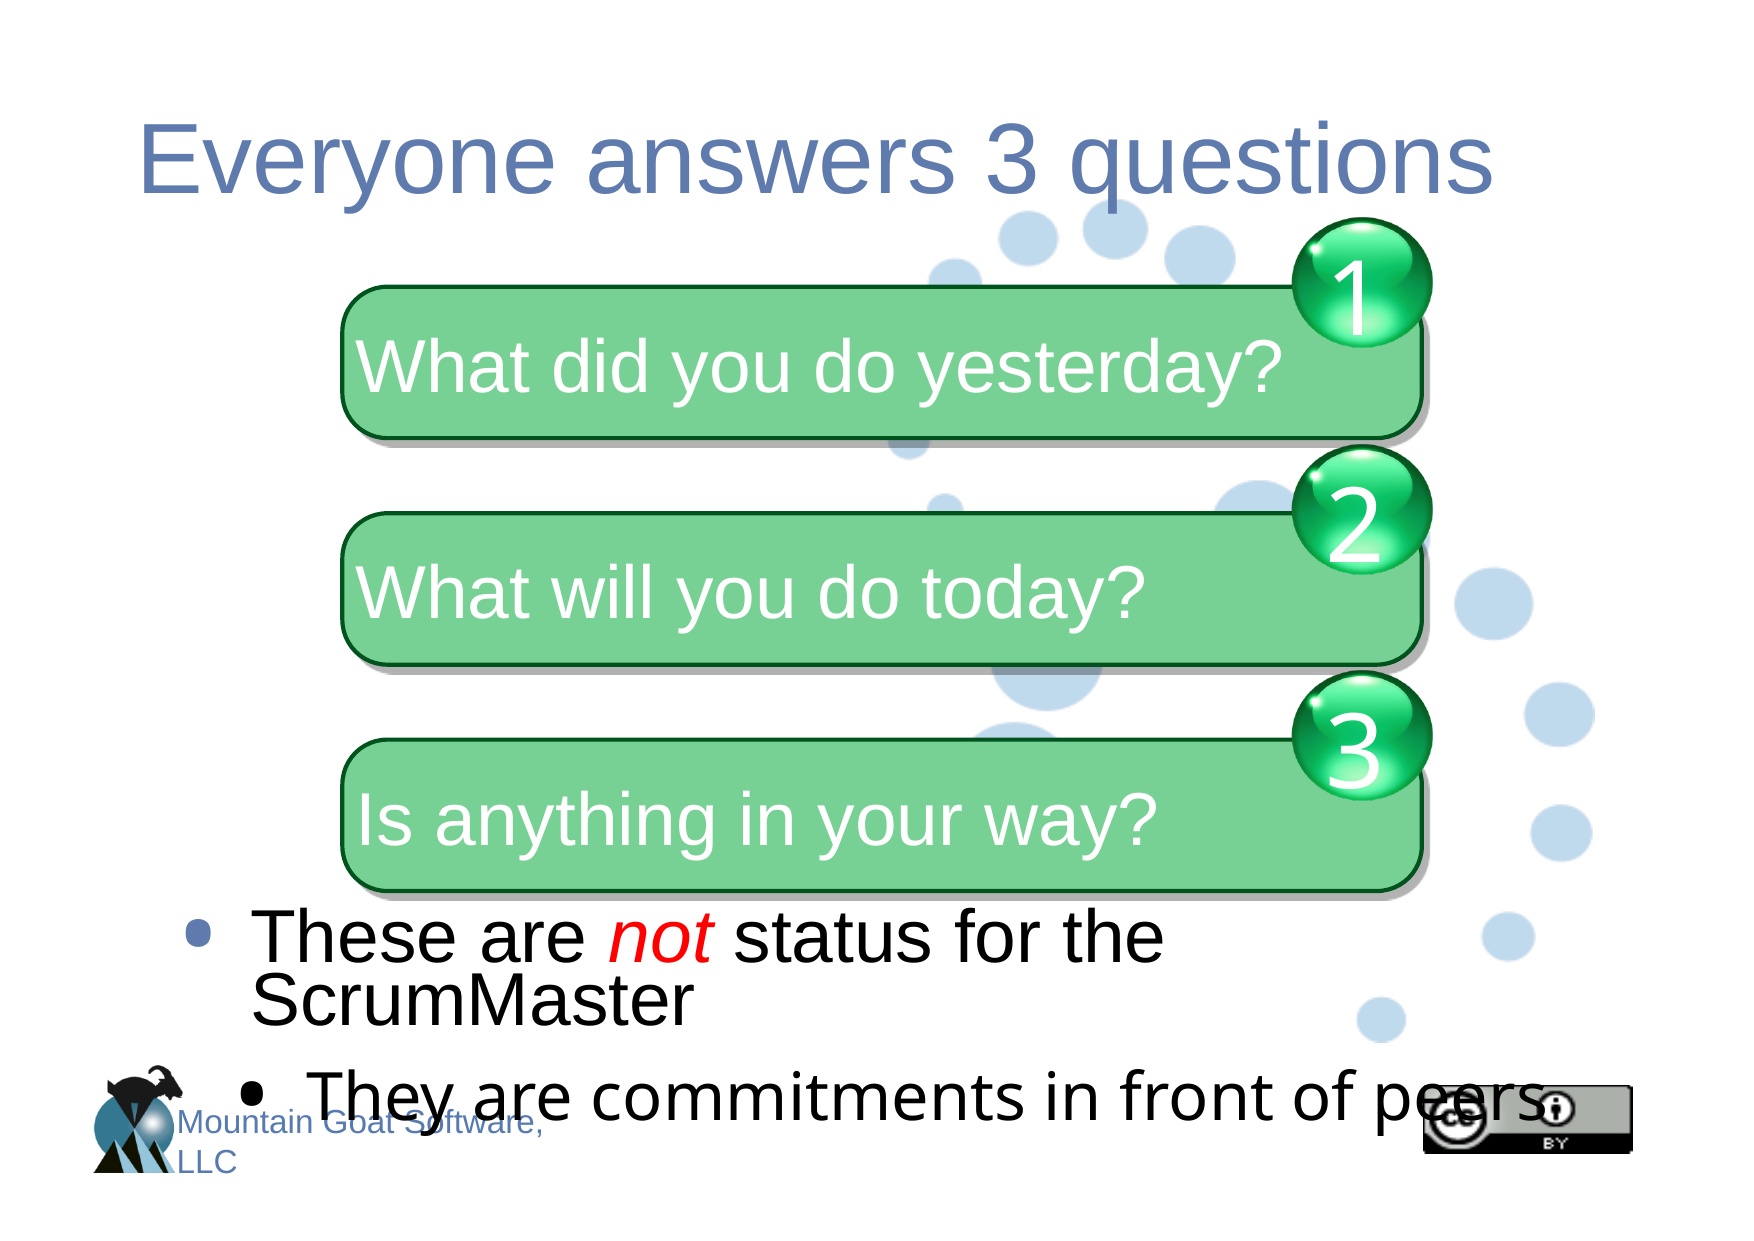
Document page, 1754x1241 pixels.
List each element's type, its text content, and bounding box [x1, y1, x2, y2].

picture [93, 1065, 183, 1173]
text_box 2 [1317, 449, 1403, 573]
picture [1423, 1088, 1441, 1099]
text_box These are not status for the ScrumMaster They are commitments in front of peers [129, 906, 1639, 1075]
picture [887, 213, 1595, 906]
text_box What will you do today? [342, 513, 1422, 665]
text_box Is anything in your way? [342, 739, 1422, 892]
text_box 3 [1317, 676, 1403, 800]
text_box 1 [1317, 223, 1403, 347]
text_box Everyone answers 3 questions [129, 75, 1639, 233]
picture [1423, 1085, 1633, 1154]
picture [1460, 1088, 1478, 1099]
text_box What did you do yesterday? [342, 286, 1422, 439]
